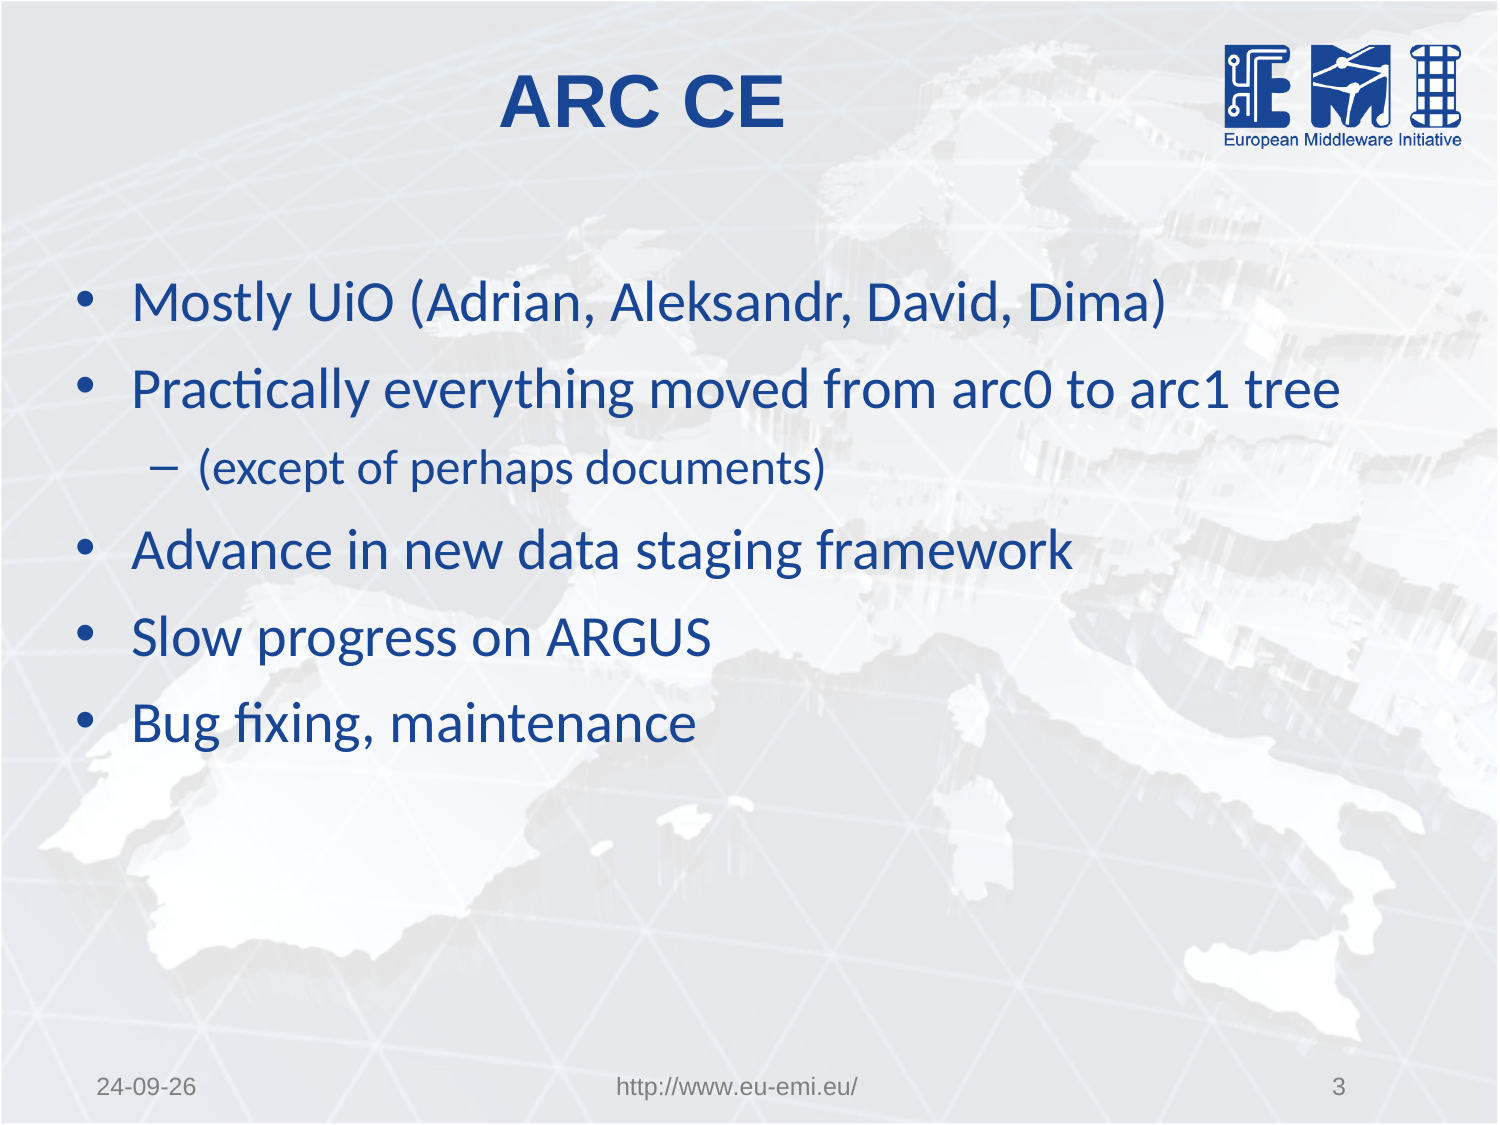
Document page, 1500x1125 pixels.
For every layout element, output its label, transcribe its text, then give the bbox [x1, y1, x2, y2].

title ARC CE [75, 44, 1211, 208]
list Mostly UiO (Adrian, Aleksandr, David, Dima) Practically everything moved from arc0 to arc1 tree (except of perhaps documents) Advance in new data staging framework Slow progress on ARGUS Bug fixing, maintenance [75, 263, 1425, 1006]
picture [1218, 44, 1468, 149]
